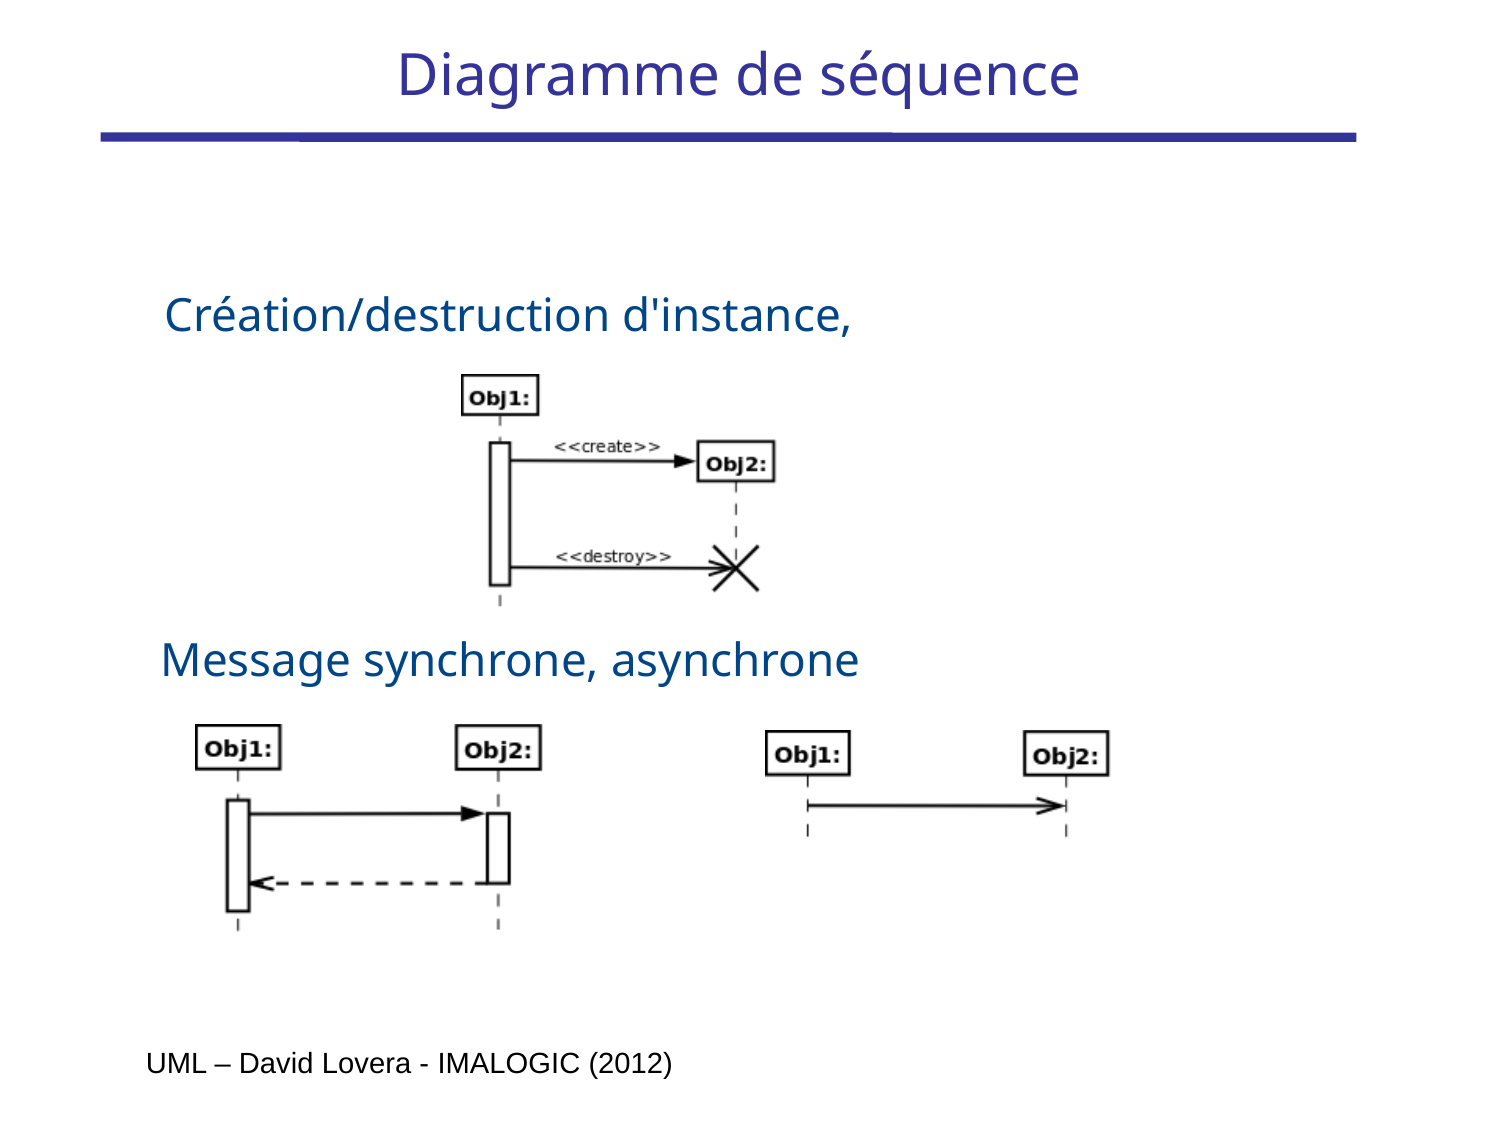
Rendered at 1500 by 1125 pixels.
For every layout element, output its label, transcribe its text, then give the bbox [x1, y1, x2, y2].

picture [195, 724, 544, 933]
text_box Message synchrone, asynchrone [145, 619, 921, 691]
text_box Création/destruction d'instance, [150, 274, 932, 346]
picture [461, 374, 811, 608]
text_box Diagramme de séquence [382, 29, 1096, 115]
picture [765, 730, 1114, 841]
list UML – David Lovera - IMALOGIC (2012) [75, 1047, 1425, 1087]
